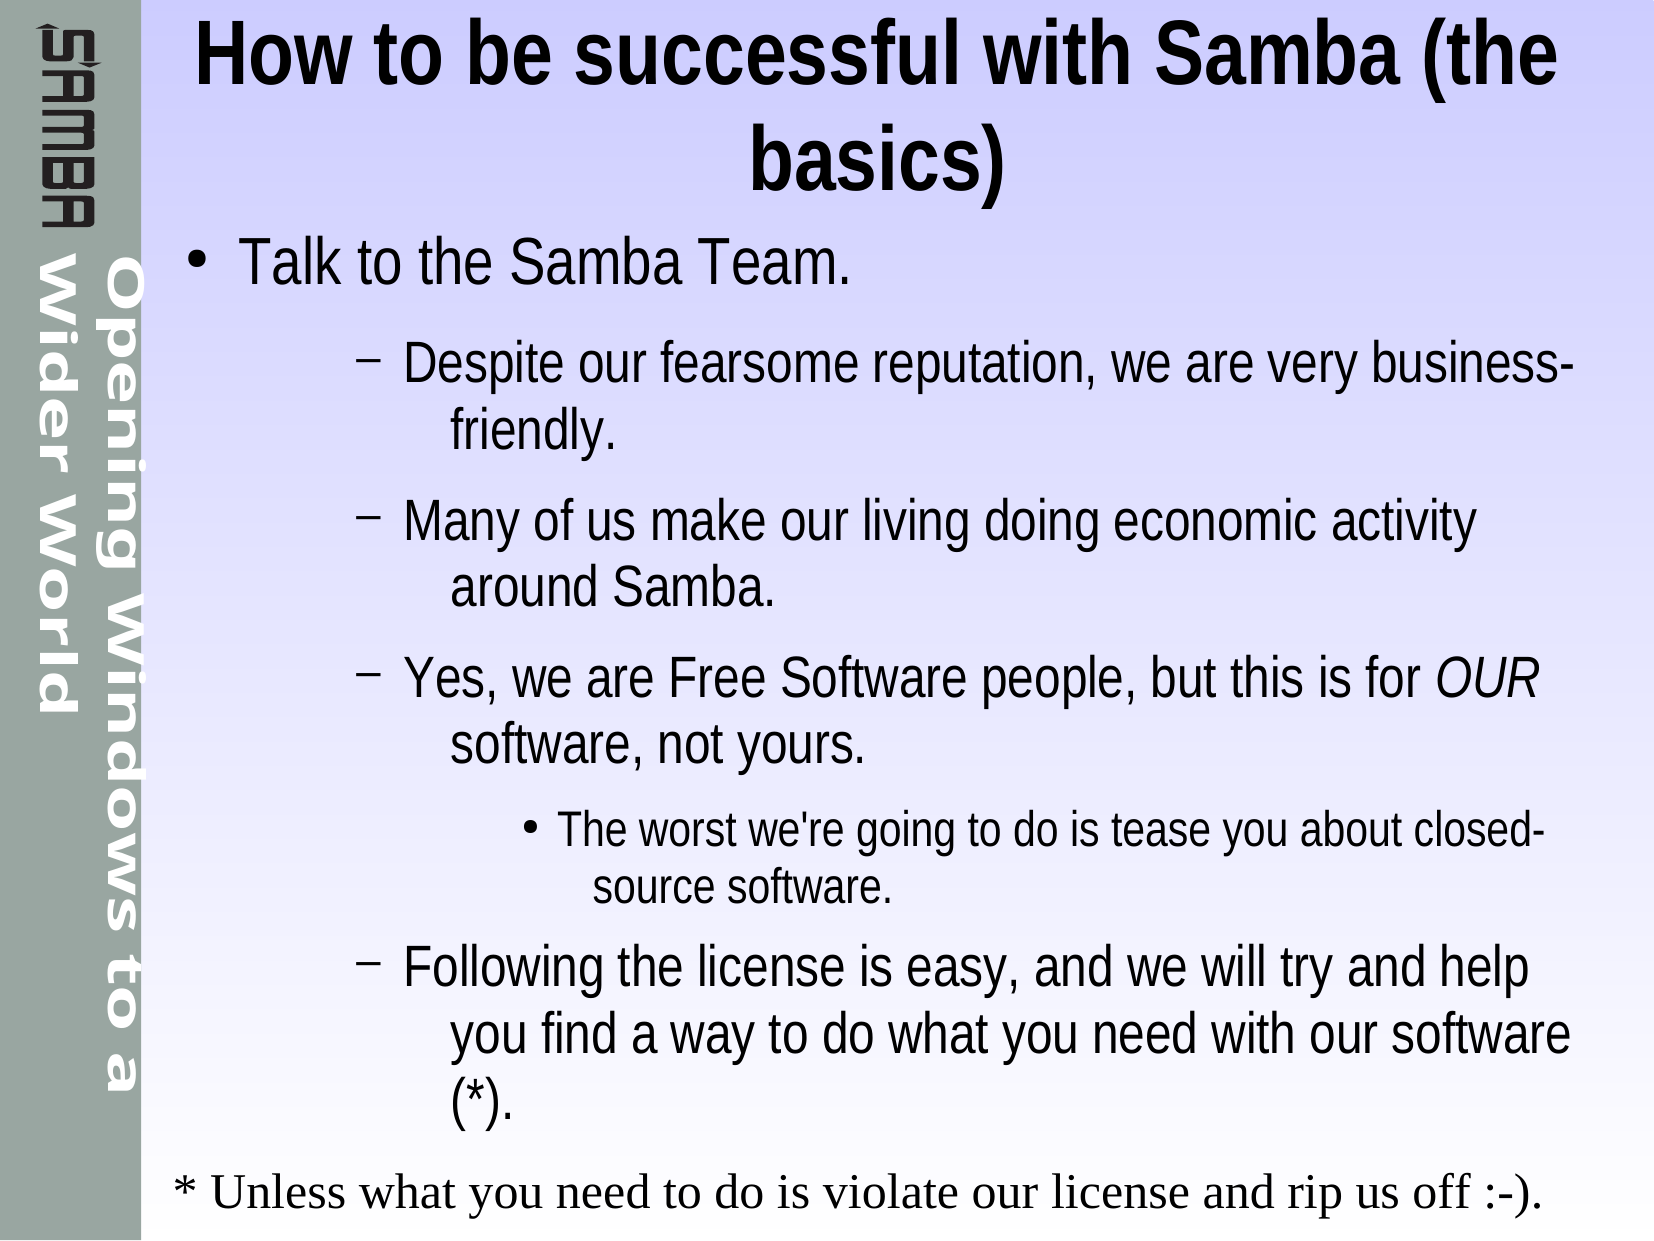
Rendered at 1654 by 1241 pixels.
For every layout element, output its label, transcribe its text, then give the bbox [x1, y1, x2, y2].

title How to be successful with Samba (the basics) [171, 0, 1584, 212]
text_box * Unless what you need to do is violate our license and rip us off :-). [172, 1163, 1545, 1219]
list Talk to the Samba Team. Despite our fearsome reputation, we are very business-friendly. Many of us make our living doing economic activity around Samba. Yes, we are Free Software people, but this is for OUR software, not yours. The worst we're going to do is tease you about closed-source software. Following the license is easy, and we will try and help you find a way to do what you need with our software (*). [167, 222, 1580, 1145]
